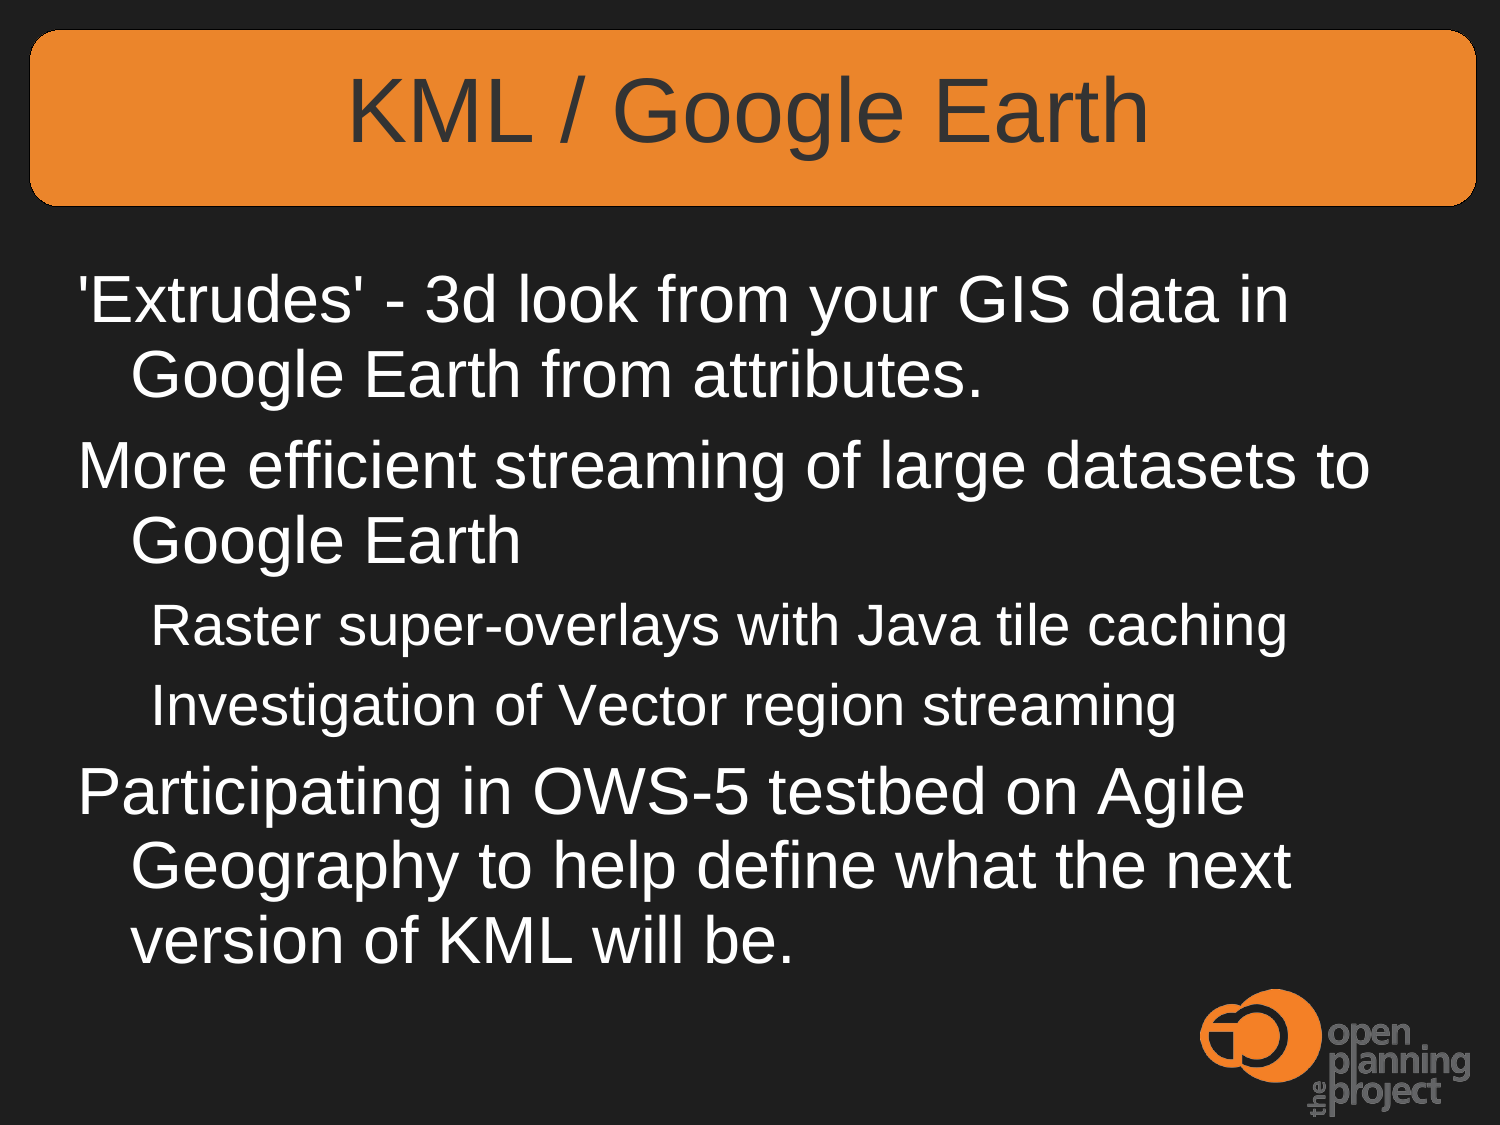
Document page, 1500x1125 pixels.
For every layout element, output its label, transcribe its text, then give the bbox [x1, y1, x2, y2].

picture [1200, 989, 1470, 1117]
title KML / Google Earth [74, 28, 1425, 207]
list 'Extrudes' - 3d look from your GIS data in Google Earth from attributes. More efficient streaming of large datasets to Google Earth Raster super-overlays with Java tile caching Investigation of Vector region streaming Participating in OWS-5 testbed on Agile Geography to help define what the next version of KML will be. [74, 262, 1425, 990]
